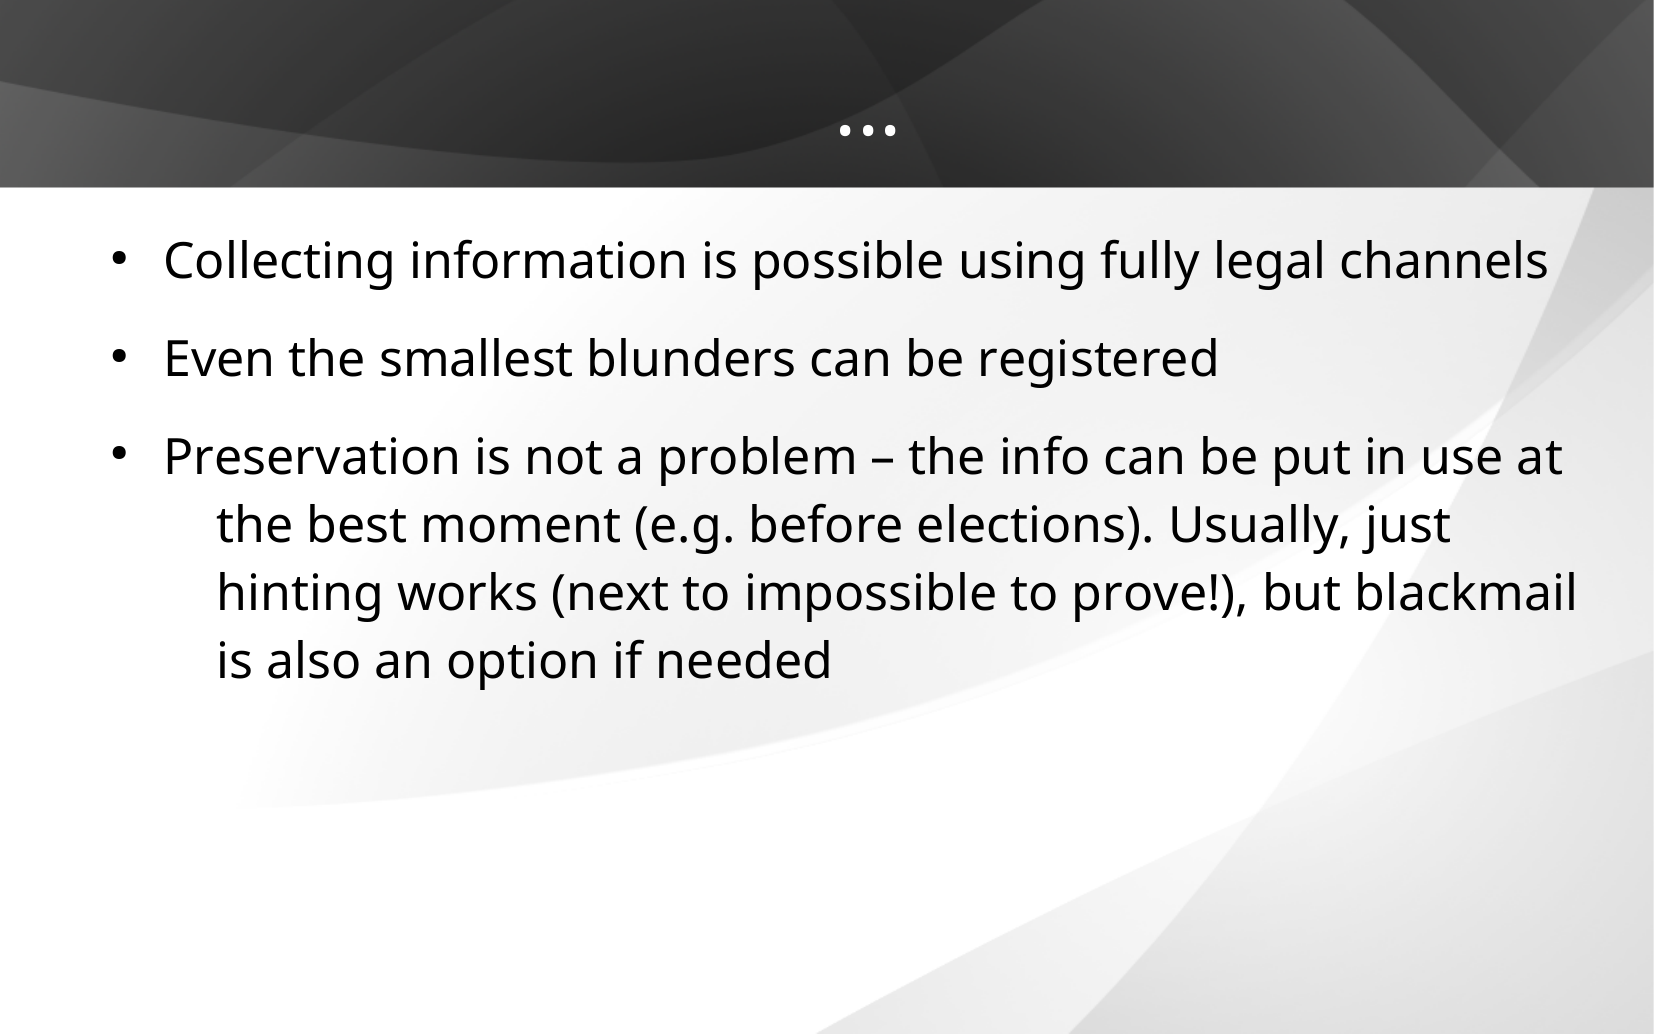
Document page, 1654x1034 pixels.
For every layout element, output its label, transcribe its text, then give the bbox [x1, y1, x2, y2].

title ... [124, 0, 1613, 208]
list Collecting information is possible using fully legal channels Even the smallest blunders can be registered Preservation is not a problem – the info can be put in use at the best moment (e.g. before elections). Usually, just hinting works (next to impossible to prove!), but blackmail is also an option if needed [75, 225, 1613, 1013]
picture [0, 0, 1654, 1034]
